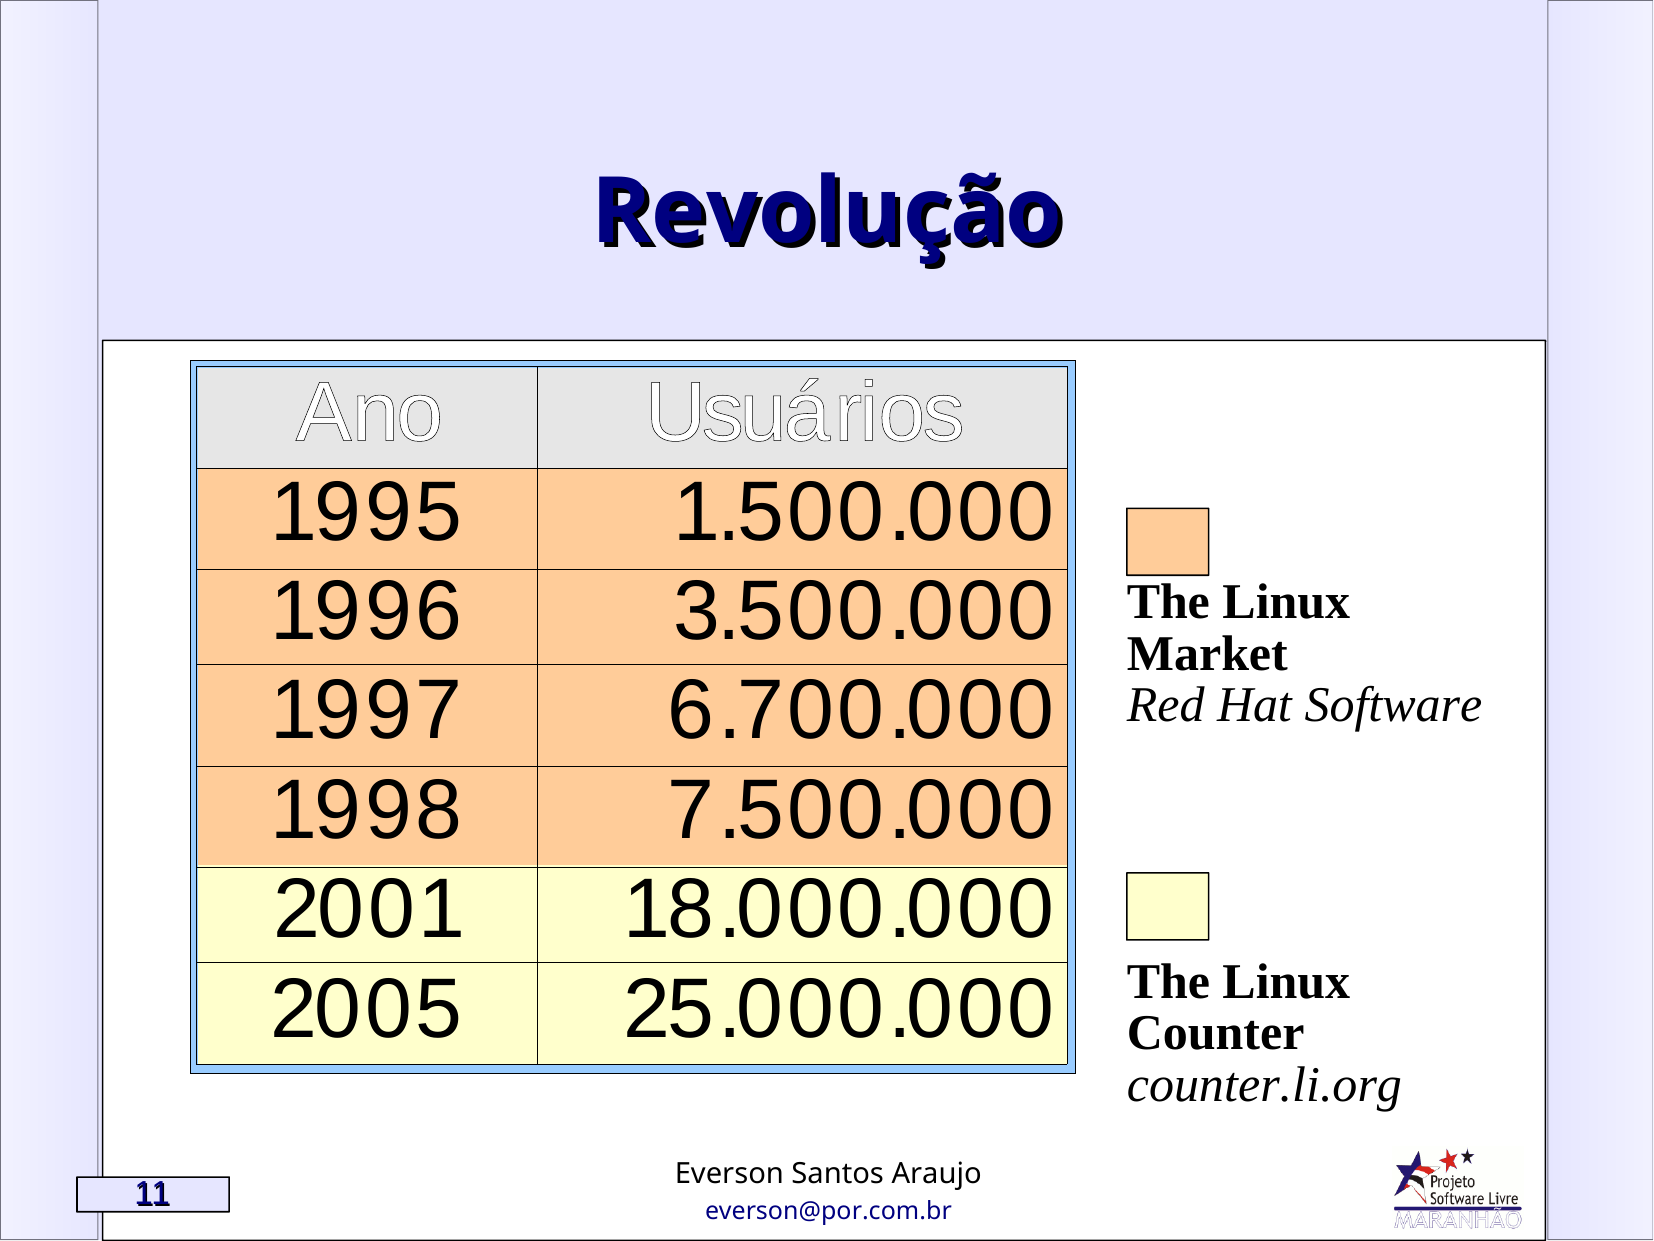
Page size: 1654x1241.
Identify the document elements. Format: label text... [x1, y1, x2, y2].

text_box The Linux Counter counter.li.org [1126, 957, 1533, 1112]
picture [1392, 1146, 1524, 1230]
text_box The Linux Market Red Hat Software [1126, 577, 1517, 733]
title Revolução [121, 102, 1534, 311]
text_box [1126, 508, 1209, 576]
text_box [1126, 872, 1209, 940]
chart [190, 360, 1076, 1074]
